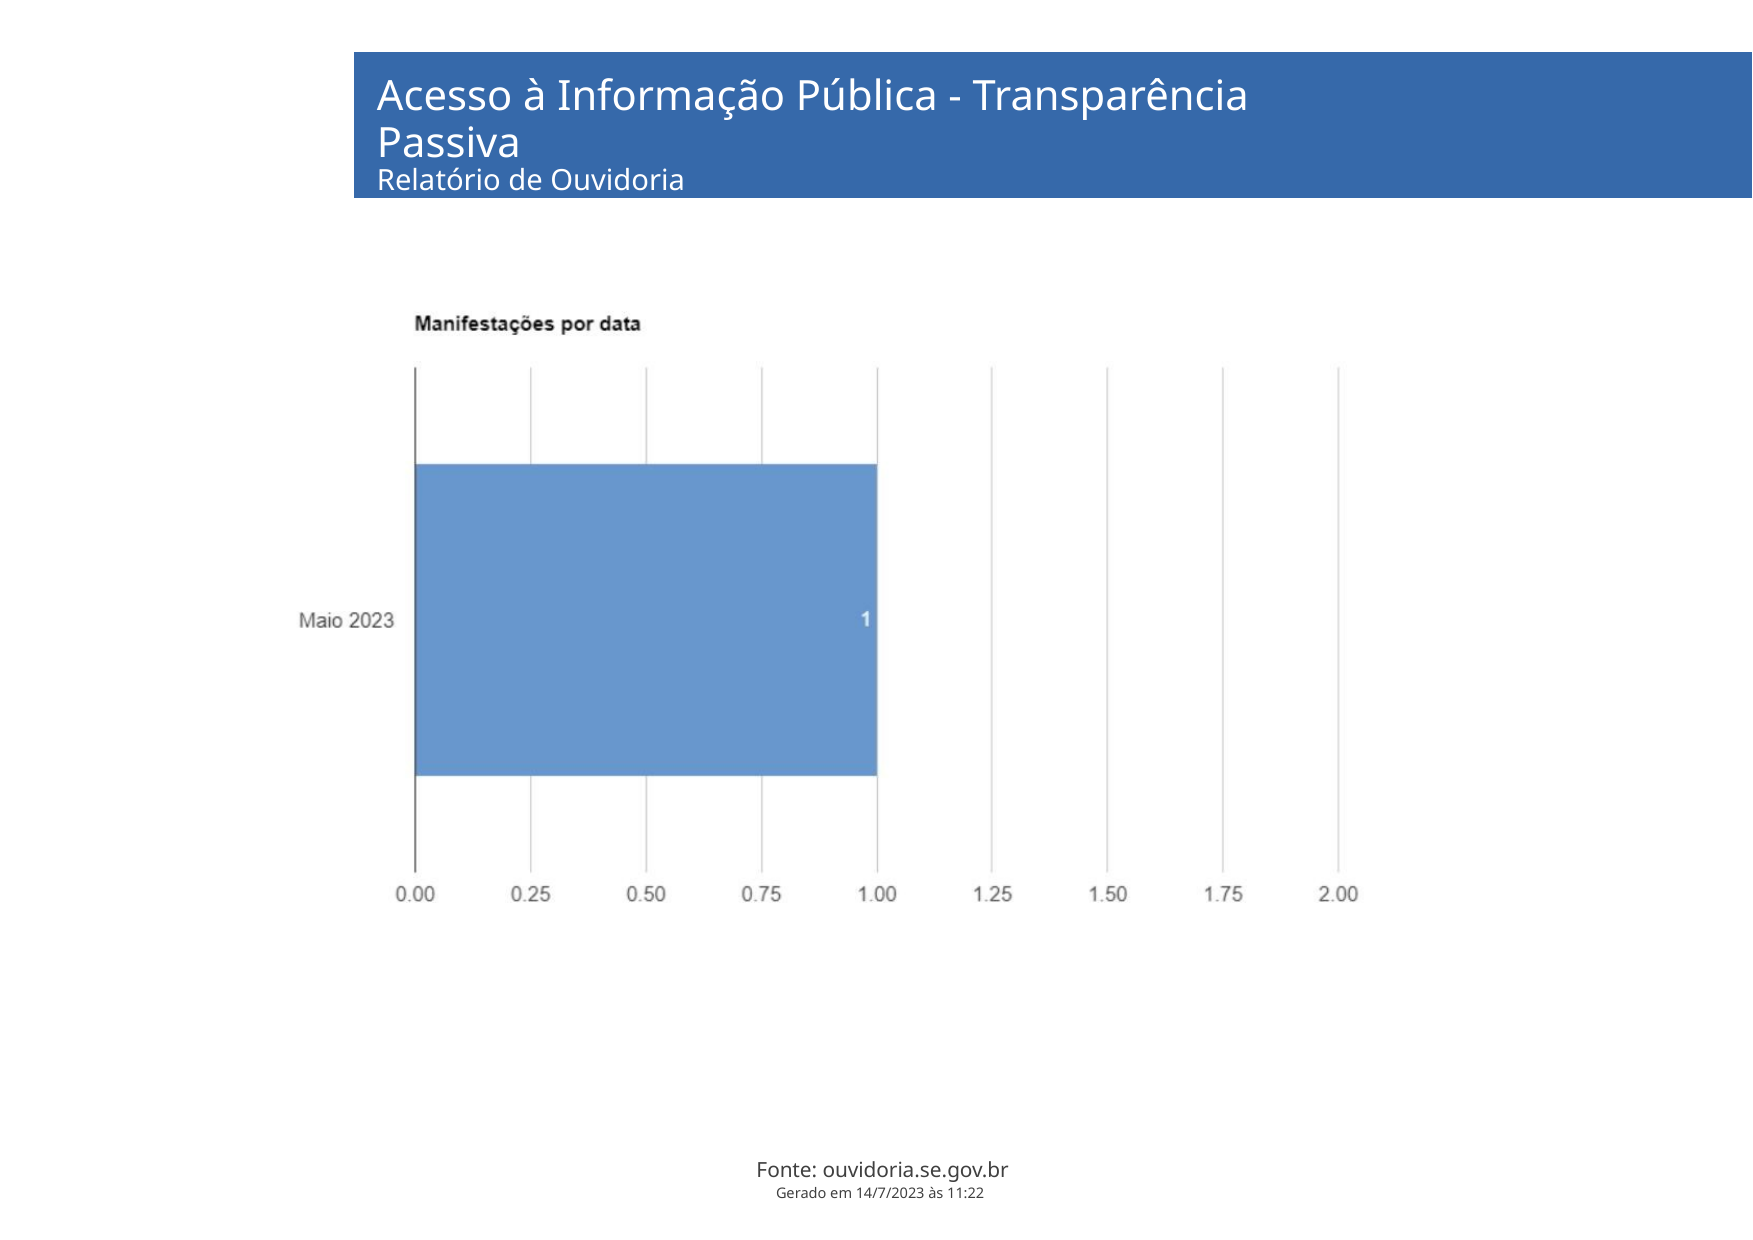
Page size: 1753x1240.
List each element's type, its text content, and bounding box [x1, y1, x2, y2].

text_box [155, 211, 1599, 1028]
text_box Acesso à Informação Pública - Transparência Passiva Relatório de Ouvidoria SETUR - Maio a Maio de 2023 [376, 72, 1403, 228]
text_box Fonte: ouvidoria.se.gov.br Gerado em 14/7/2023 às 11:22 [756, 1158, 1023, 1202]
text_box [354, 52, 1752, 198]
